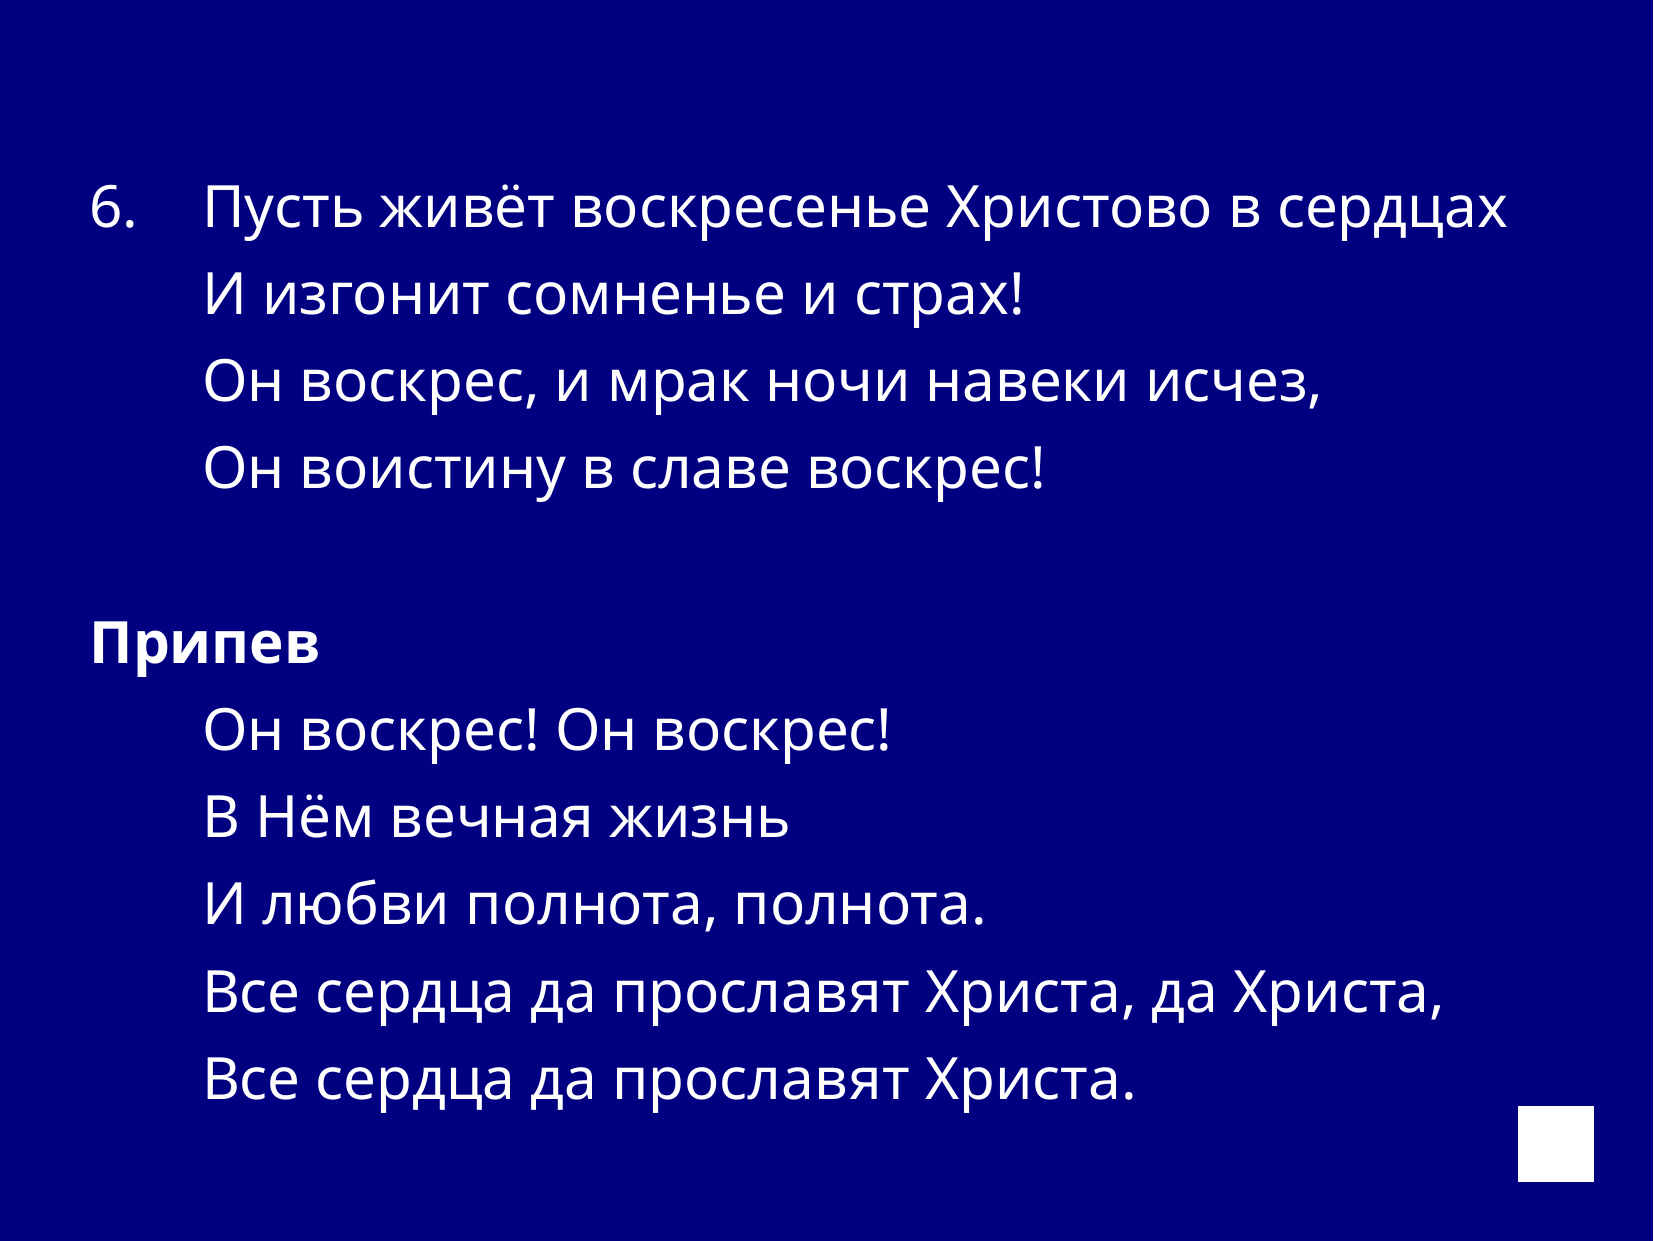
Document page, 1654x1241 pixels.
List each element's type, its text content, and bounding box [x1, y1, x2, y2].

text_box 6. Пусть живёт воскресенье Христово в сердцах И изгонит сомненье и страх! Он воскрес, и мрак ночи навеки исчез, Он воистину в славе воскрес! Припев Он воскрес! Он воскрес! В Нём вечная жизнь И любви полнота, полнота. Все сердца да прославят Христа, да Христа, Все сердца да прославят Христа. [75, 150, 1653, 1163]
text_box [1518, 1163, 1594, 1182]
